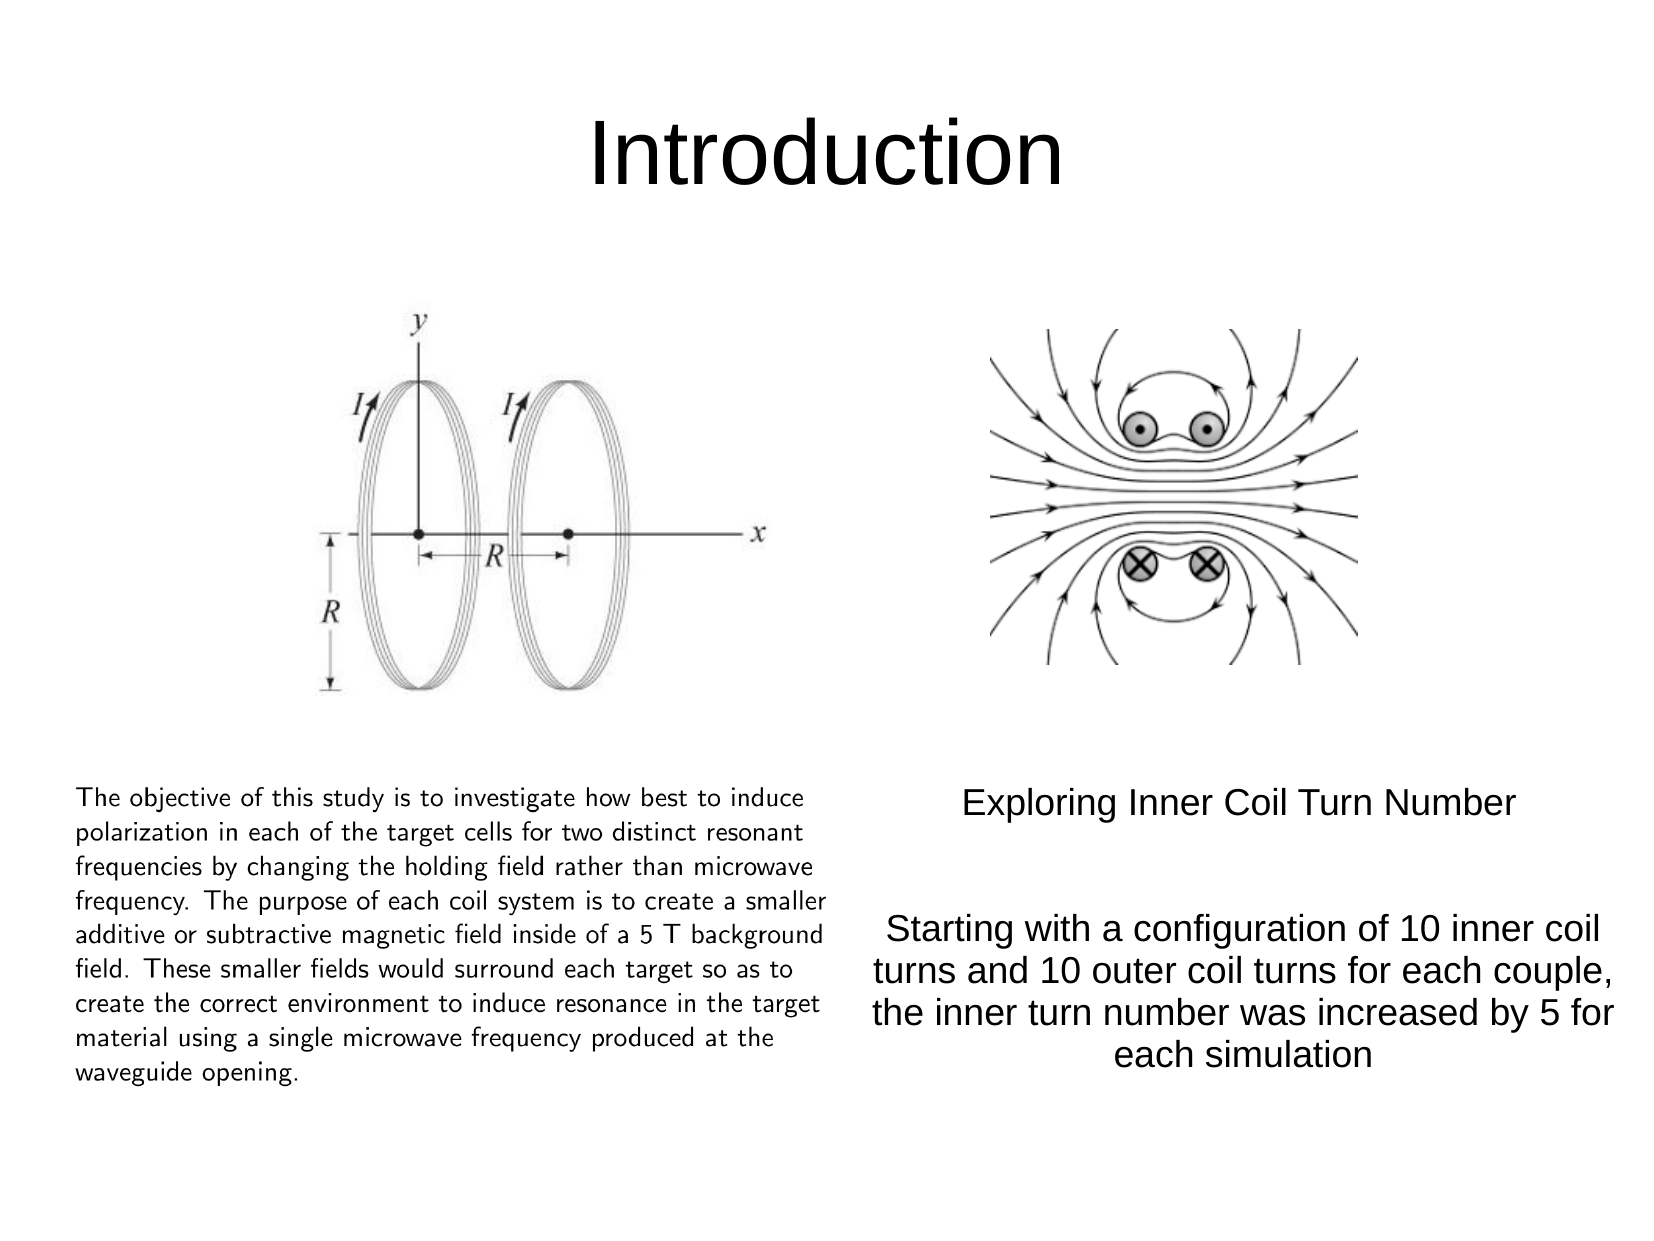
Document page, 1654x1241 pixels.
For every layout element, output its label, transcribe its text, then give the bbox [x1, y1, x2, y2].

title Introduction [82, 49, 1571, 257]
picture [990, 329, 1358, 665]
picture [60, 779, 848, 1096]
picture [315, 299, 772, 696]
title Exploring Inner Coil Turn Number [930, 750, 1549, 856]
title Starting with a configuration of 10 inner coil turns and 10 outer coil turns for each couple, the inner turn number was increased by 5 for each simulation [866, 887, 1621, 1096]
